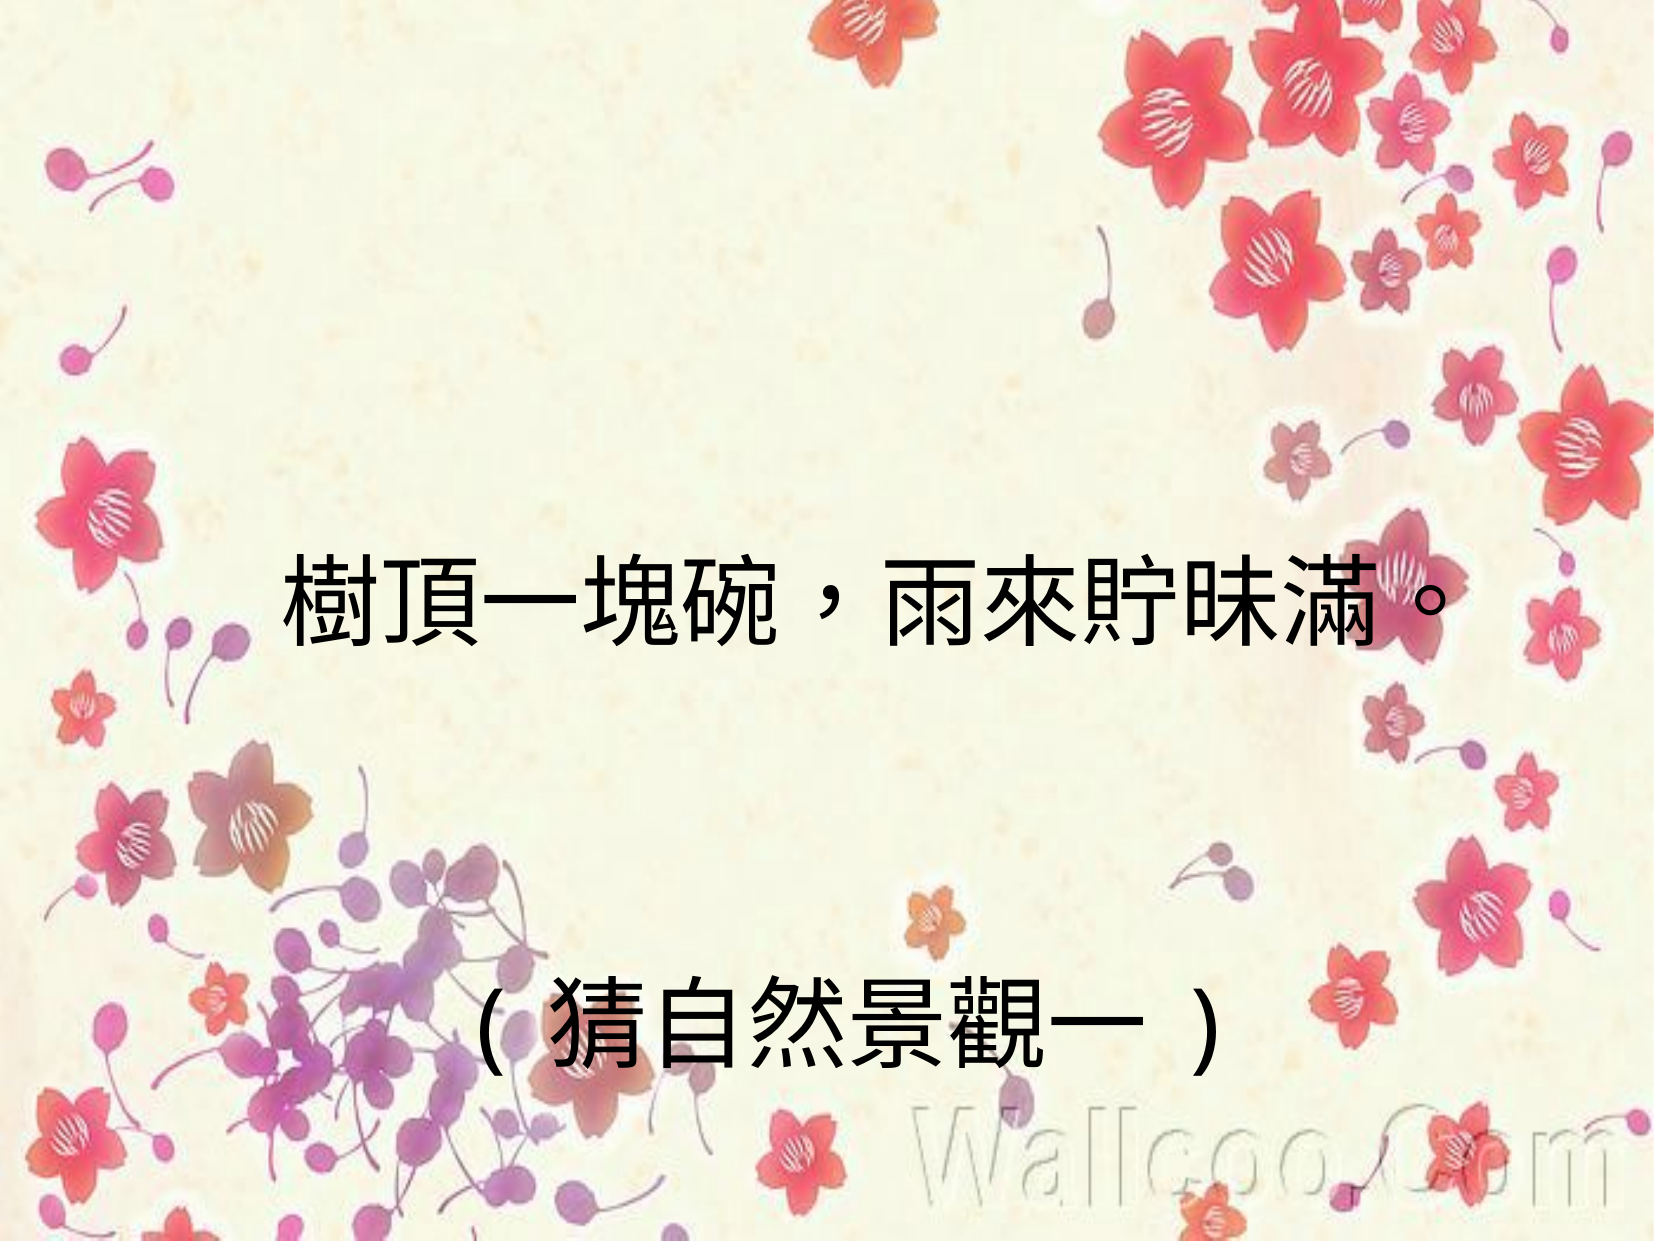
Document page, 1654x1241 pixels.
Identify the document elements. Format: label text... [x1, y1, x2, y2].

picture [0, 0, 1654, 1241]
text_box 樹頂一塊碗，雨來貯昧滿。 (猜自然景觀一) [265, 442, 1506, 858]
